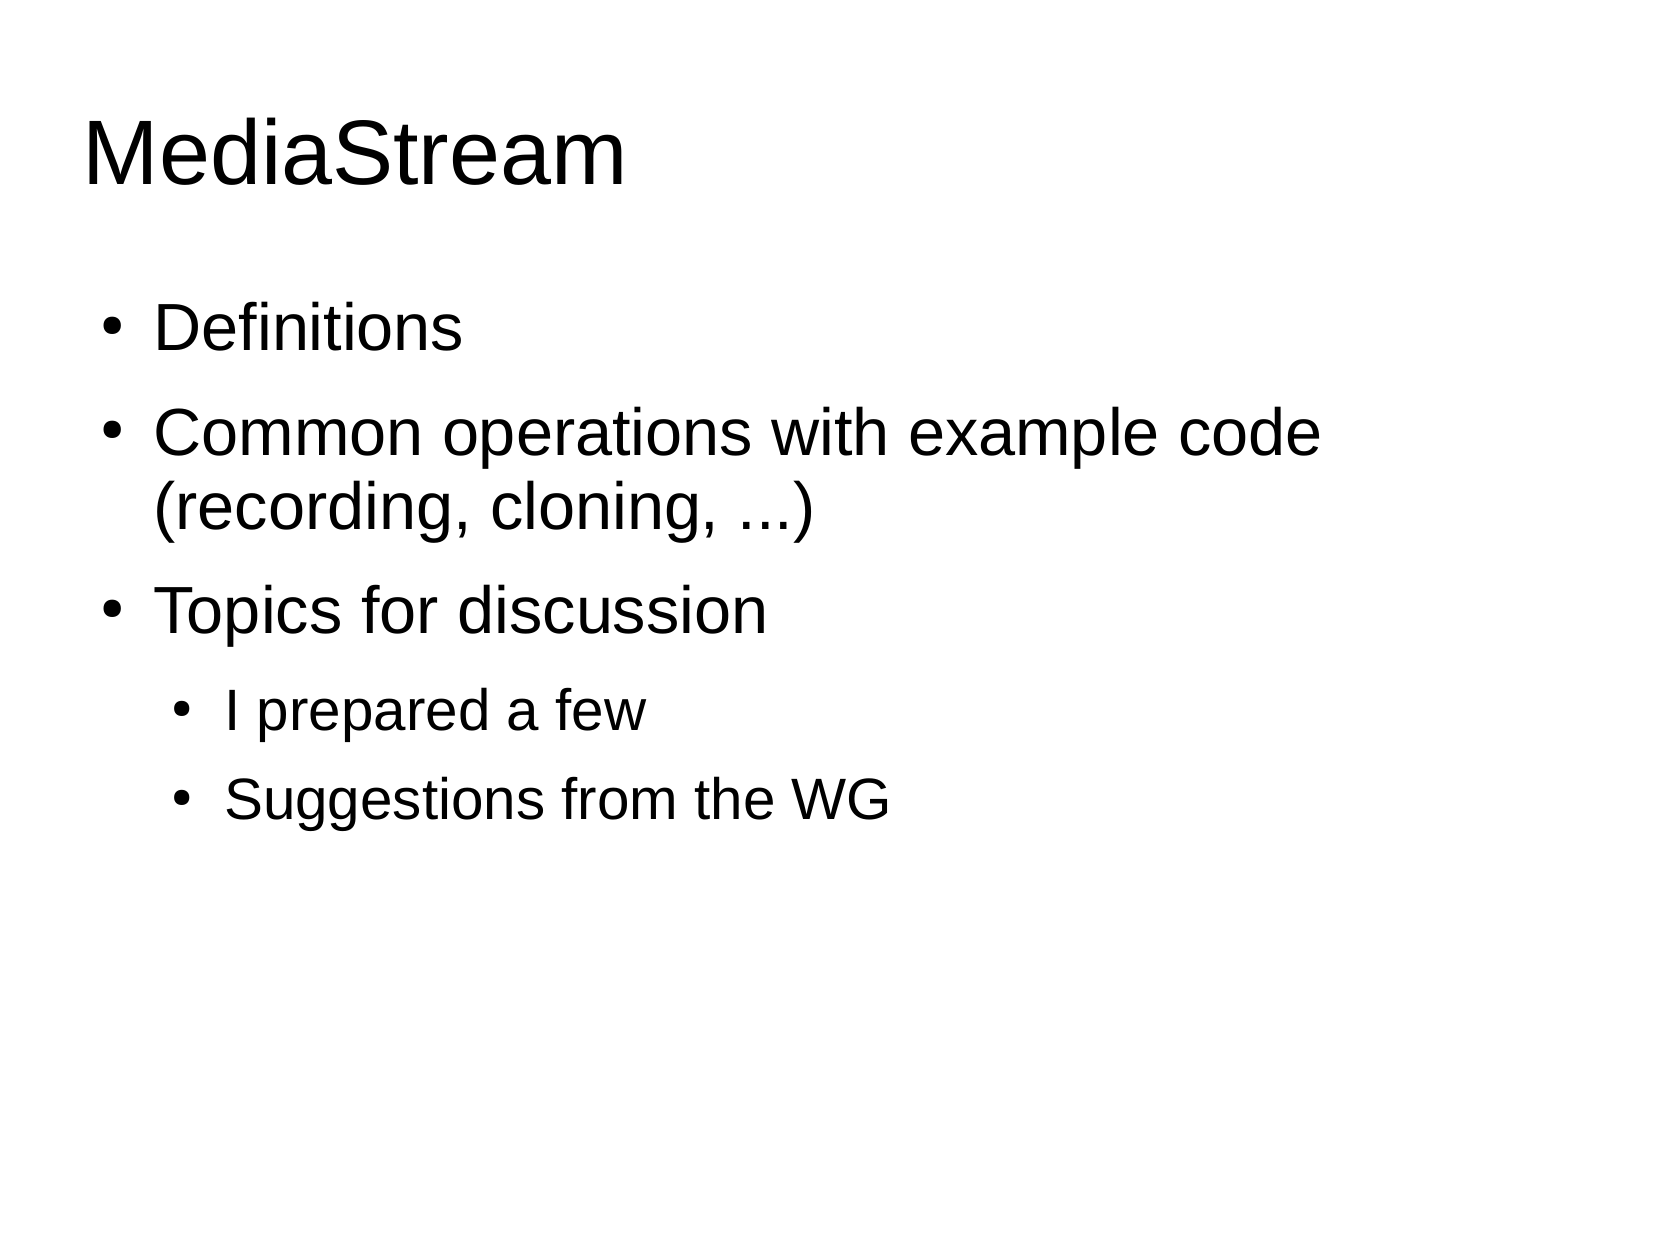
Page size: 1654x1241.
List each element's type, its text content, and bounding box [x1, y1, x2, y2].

title MediaStream [82, 49, 1571, 257]
list Definitions Common operations with example code (recording, cloning, ...) Topics for discussion I prepared a few Suggestions from the WG [82, 290, 1571, 1109]
